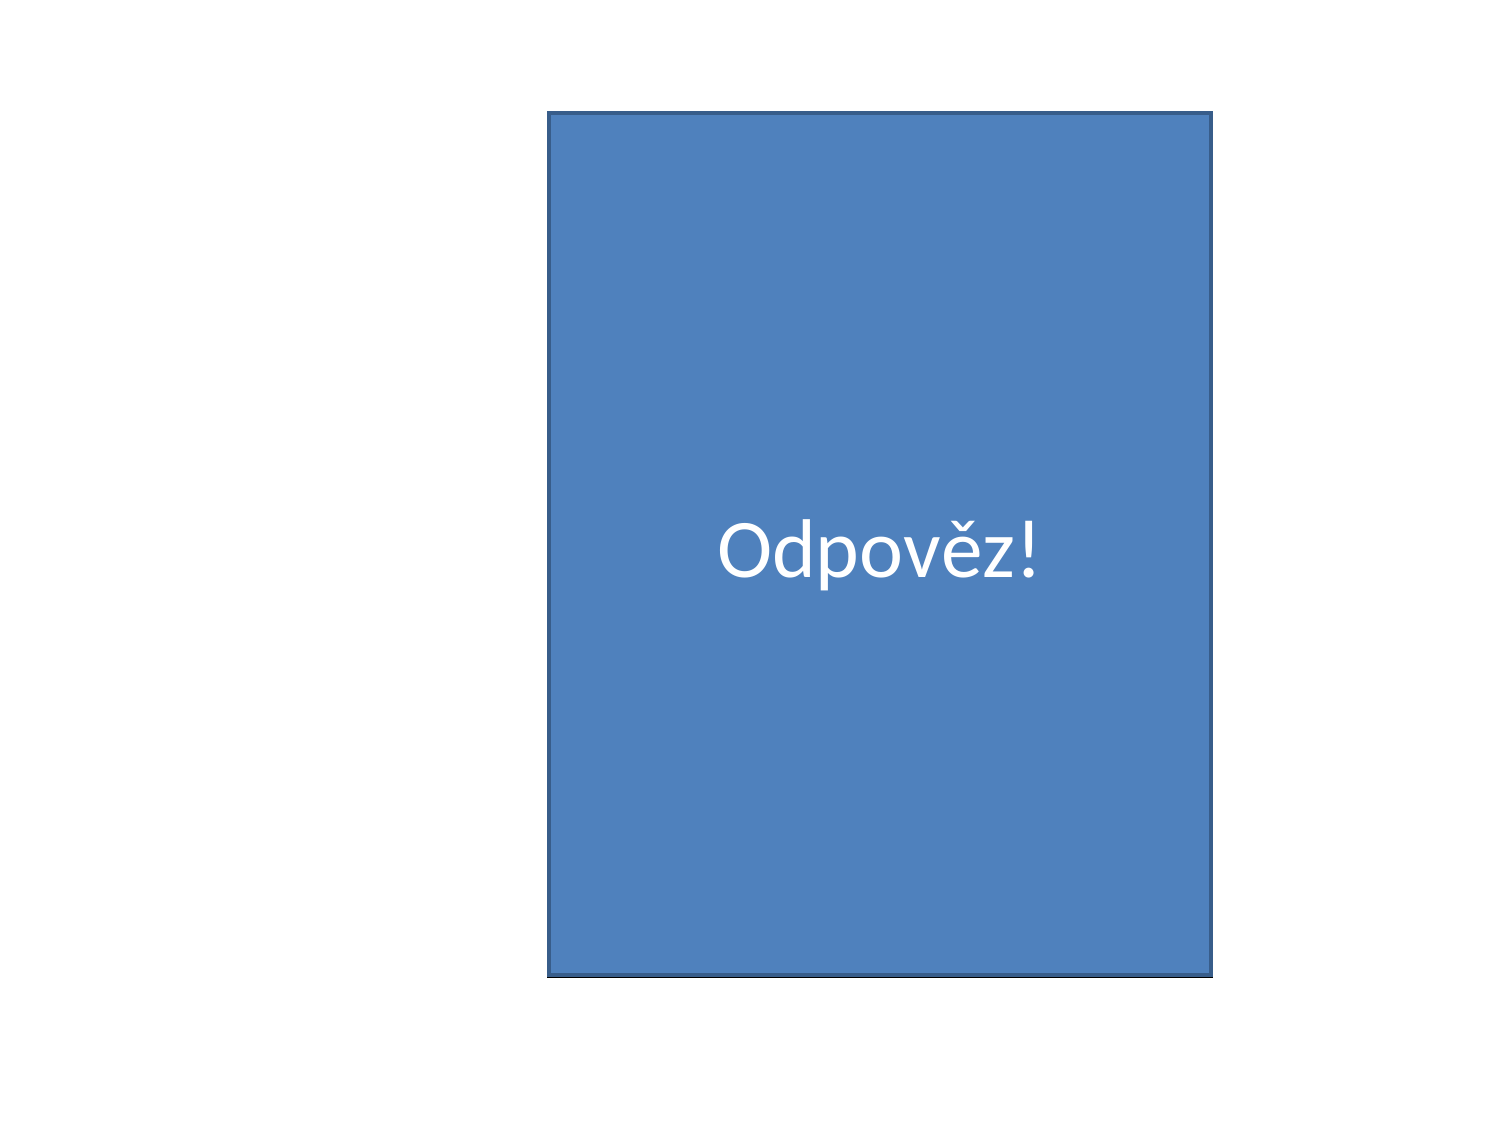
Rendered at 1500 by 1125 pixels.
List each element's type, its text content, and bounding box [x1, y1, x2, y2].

text_box Odpověz! [549, 112, 1211, 976]
